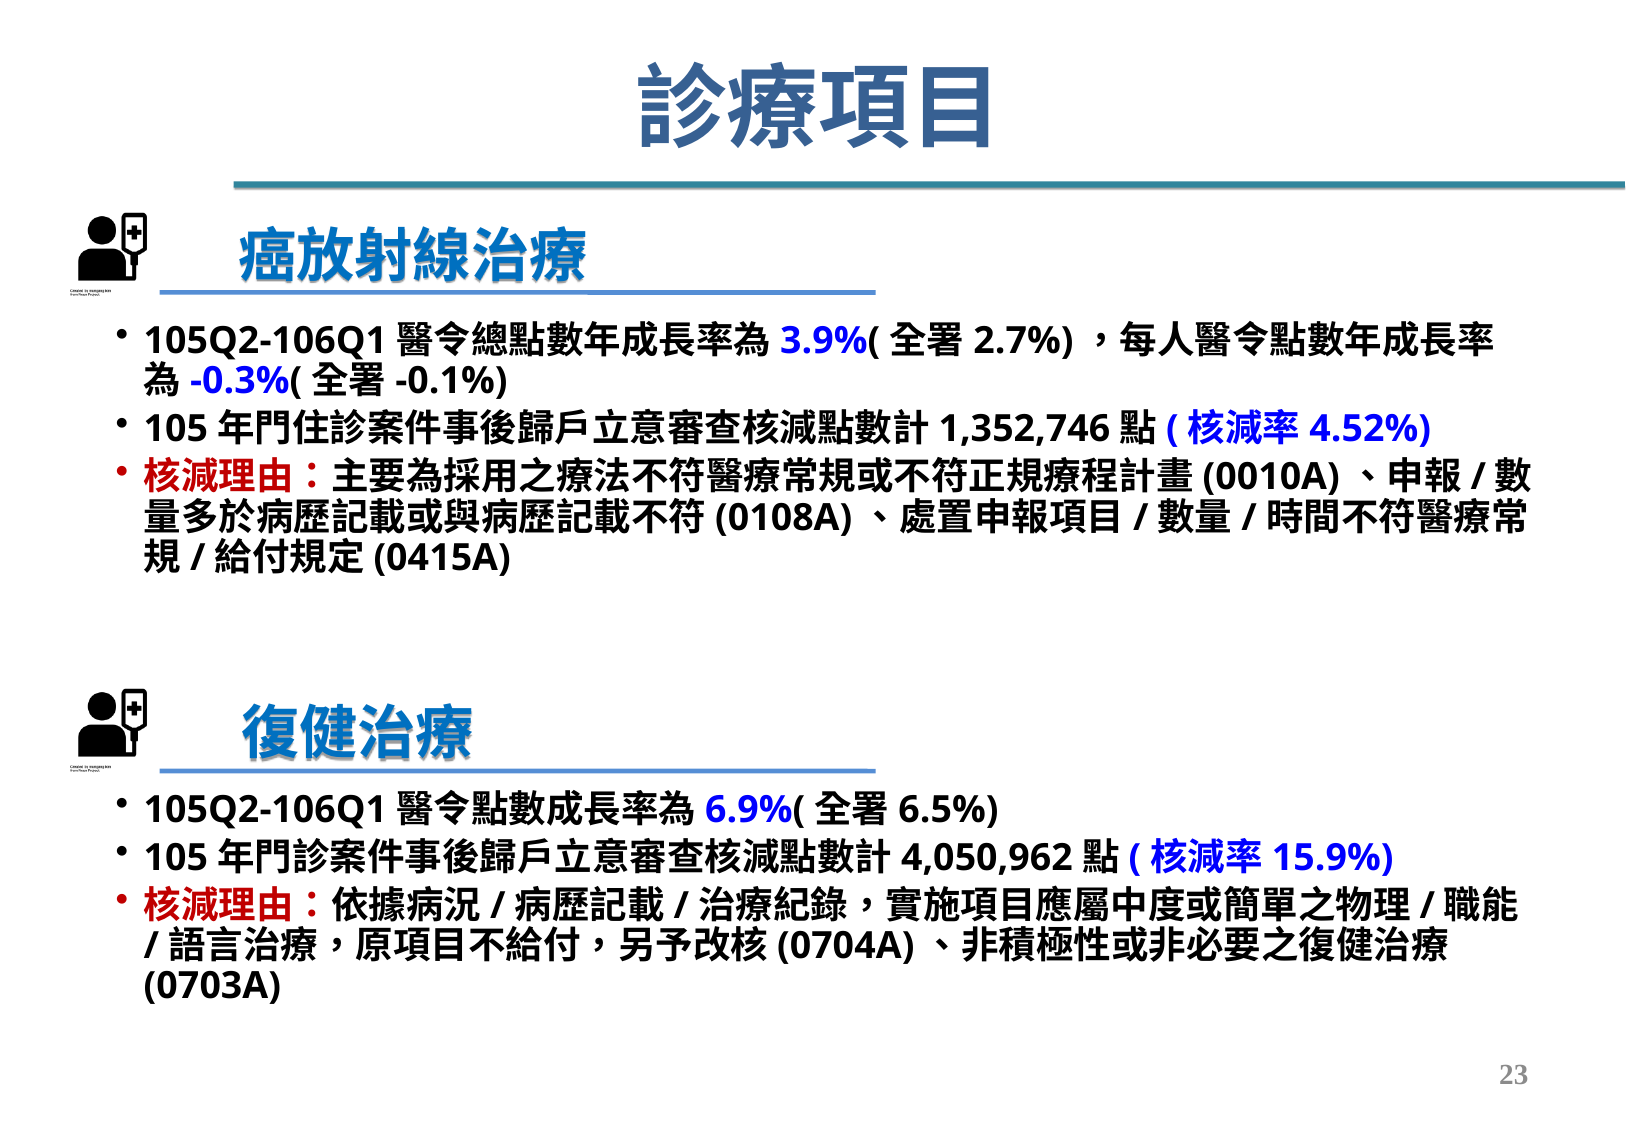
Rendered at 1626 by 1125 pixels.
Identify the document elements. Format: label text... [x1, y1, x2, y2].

picture [63, 204, 160, 302]
text_box 105Q2-106Q1醫令點數成長率為6.9%(全署6.5%) 105年門診案件事後歸戶立意審查核減點數計4,050,962點(核減率15.9%) 核減理由：依據病況/病歷記載/治療紀錄，實施項目應屬中度或簡單之物理/職能/語言治療，原項目不給付，另予改核(0704A)、非積極性或非必要之復健治療(0703A) [68, 786, 1557, 1035]
text_box 105Q2-106Q1醫令總點數年成長率為3.9%(全署2.7%)，每人醫令點數年成長率為-0.3%(全署-0.1%) 105年門住診案件事後歸戶立意審查核減點數計1,352,746點(核減率4.52%) 核減理由：主要為採用之療法不符醫療常規或不符正規療程計畫(0010A)、申報/數量多於病歷記載或與病歷記載不符(0108A)、處置申報項目/數量/時間不符醫療常規/給付規定(0415A) [68, 317, 1557, 696]
title 診療項目 [80, 27, 1557, 179]
text_box 復健治療 [70, 683, 1557, 786]
text_box 癌放射線治療 [160, 220, 1557, 296]
picture [63, 680, 160, 777]
slide_number <編號> [1164, 1042, 1544, 1103]
